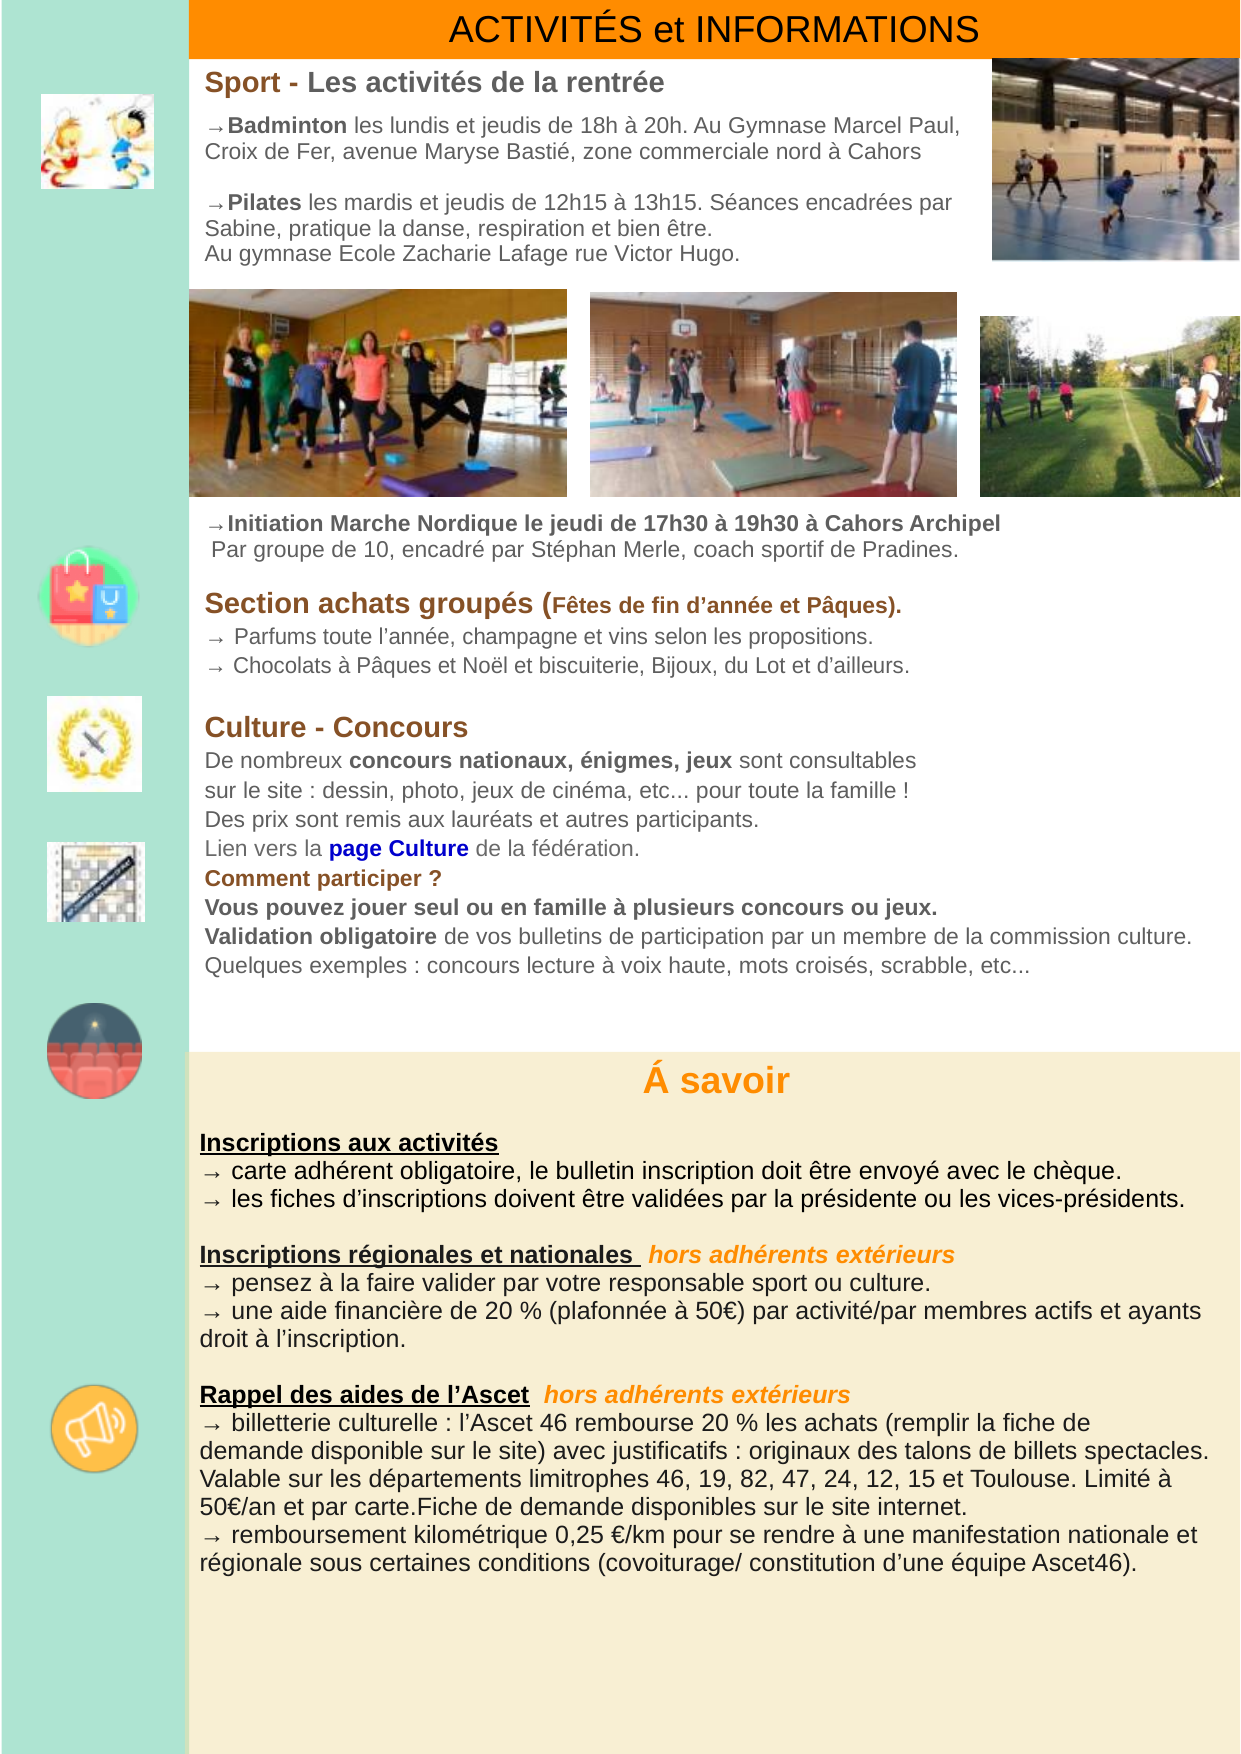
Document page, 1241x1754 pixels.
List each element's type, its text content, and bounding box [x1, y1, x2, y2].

picture [189, 289, 567, 497]
picture [980, 316, 1241, 497]
picture [35, 543, 142, 650]
picture [47, 696, 142, 792]
picture [992, 58, 1241, 262]
text_box Á savoir Inscriptions aux activités → carte adhérent obligatoire, le bulletin inscription doit être envoyé avec le chèque. → les fiches d’inscriptions doivent être validées par la présidente ou les vices-présidents. Inscriptions régionales et nationales hors adhérents extérieurs → pensez à la faire valider par votre responsable sport ou culture. → une aide financière de 20 % (plafonnée à 50€) par activité/par membres actifs et ayants droit à l’inscription. Rappel des aides de l’Ascet hors adhérents extérieurs → billetterie culturelle : l’Ascet 46 rembourse 20 % les achats (remplir la fiche de demande disponible sur le site) avec justificatifs : originaux des talons de billets spectacles. Valable sur les départements limitrophes 46, 19, 82, 47, 24, 12, 15 et Toulouse. Limité à 50€/an et par carte.Fiche de demande disponibles sur le site internet. → remboursement kilométrique 0,25 €/km pour se rendre à une manifestation nationale et régionale sous certaines conditions (covoiturage/ constitution d’une équipe Ascet46). [184, 1051, 1241, 1754]
picture [41, 94, 154, 189]
picture [47, 842, 145, 922]
text_box Sport - Les activités de la rentrée →Badminton les lundis et jeudis de 18h à 20h. Au Gymnase Marcel Paul, Croix de Fer, avenue Maryse Bastié, zone commerciale nord à Cahors →Pilates les mardis et jeudis de 12h15 à 13h15. Séances encadrées par Sabine, pratique la danse, respiration et bien être. Au gymnase Ecole Zacharie Lafage rue Victor Hugo. →Initiation Marche Nordique le jeudi de 17h30 à 19h30 à Cahors Archipel Par groupe de 10, encadré par Stéphan Merle, coach sportif de Pradines. Section achats groupés (Fêtes de fin d’année et Pâques). → Parfums toute l’année, champagne et vins selon les propositions. → Chocolats à Pâques et Noël et biscuiterie, Bijoux, du Lot et d’ailleurs. Culture - Concours De nombreux concours nationaux, énigmes, jeux sont consultables sur le site : dessin, photo, jeux de cinéma, etc... pour toute la famille ! Des prix sont remis aux lauréats et autres participants. Lien vers la page Culture de la fédération. Comment participer ? Vous pouvez jouer seul ou en famille à plusieurs concours ou jeux. Validation obligatoire de vos bulletins de participation par un membre de la commission culture. Quelques exemples : concours lecture à voix haute, mots croisés, scrabble, etc... [189, 60, 1225, 1051]
picture [47, 1003, 142, 1099]
picture [590, 292, 957, 497]
picture [47, 1381, 142, 1477]
text_box [1, 0, 189, 1754]
text_box ACTIVITÉS et INFORMATIONS [188, 0, 1241, 60]
